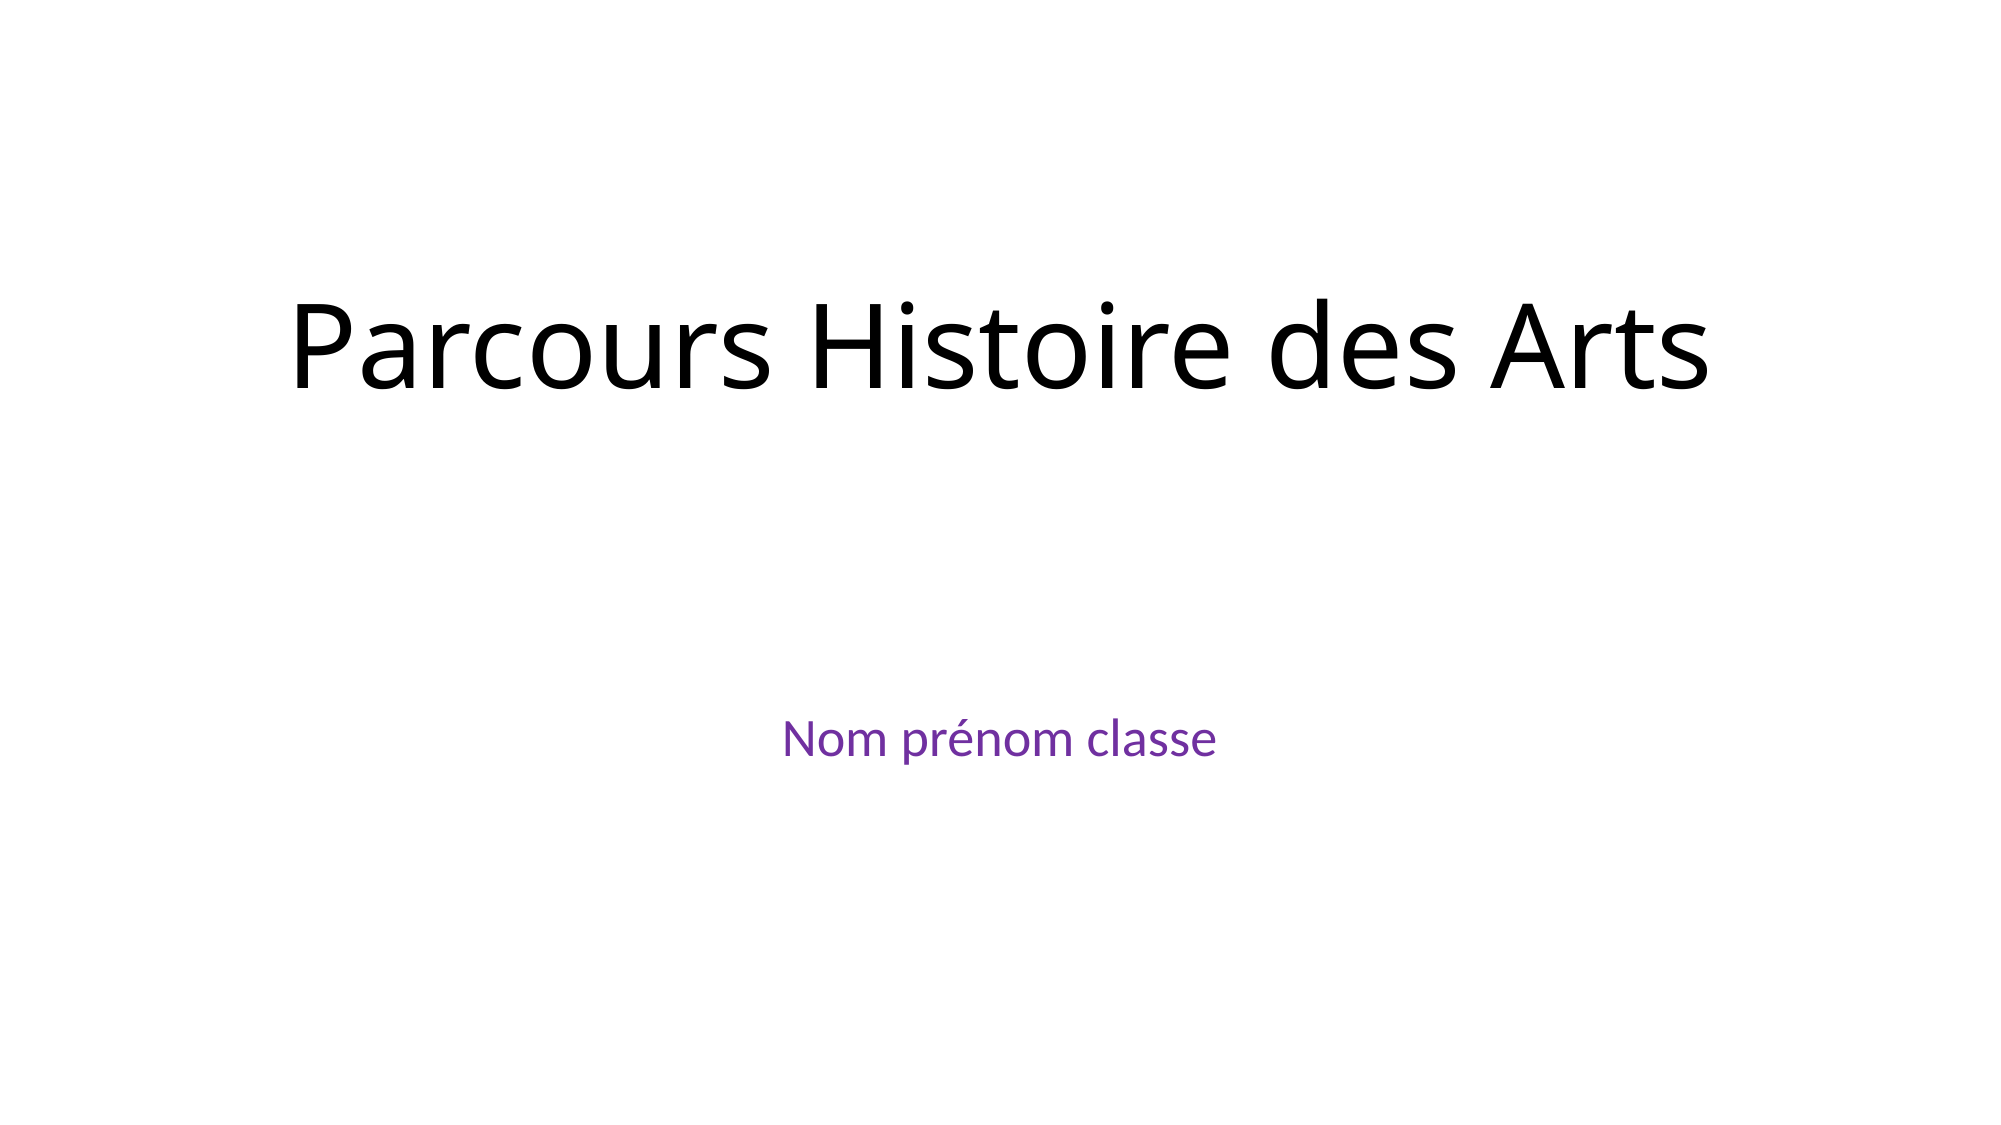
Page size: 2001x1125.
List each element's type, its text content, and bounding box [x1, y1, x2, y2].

subtitle Nom prénom classe [249, 702, 1750, 974]
title Parcours Histoire des Arts [249, 170, 1750, 563]
